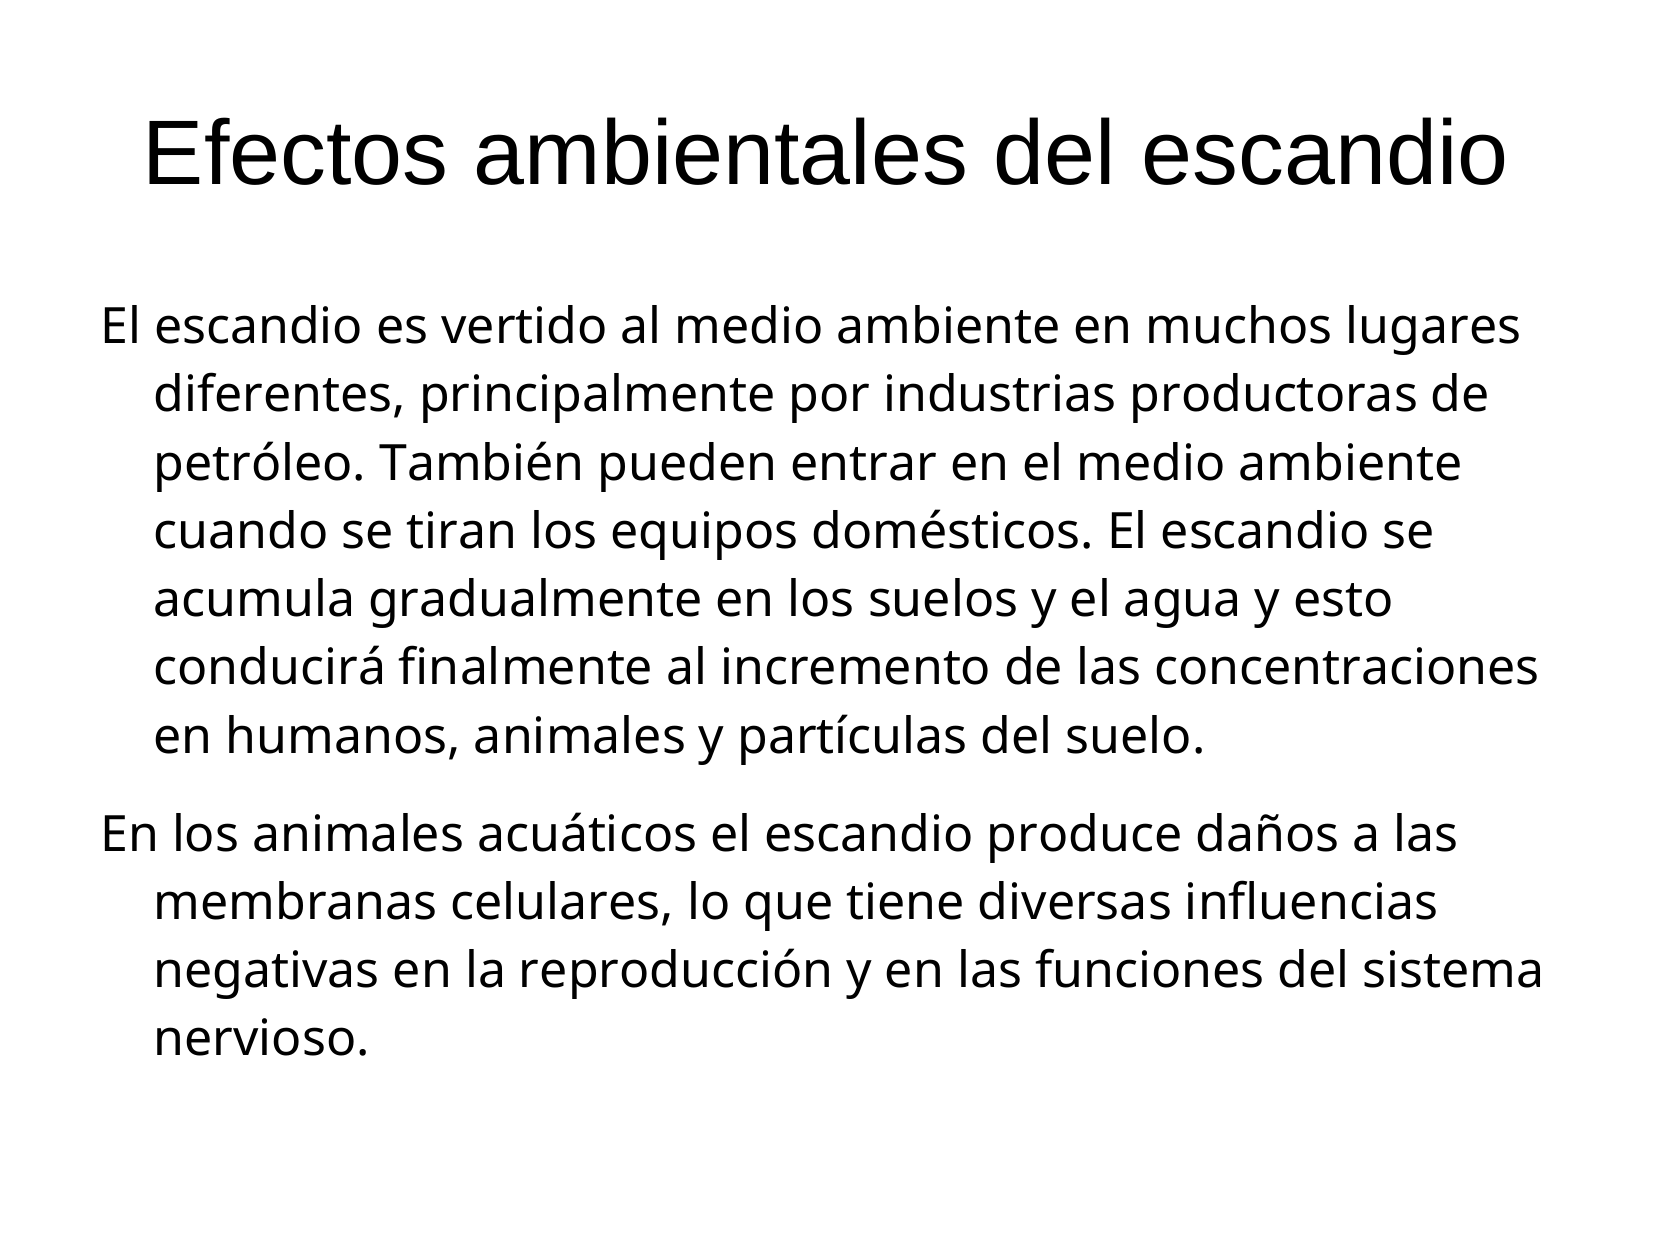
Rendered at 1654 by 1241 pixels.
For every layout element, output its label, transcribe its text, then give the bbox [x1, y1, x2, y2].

title Efectos ambientales del escandio [82, 49, 1571, 257]
list El escandio es vertido al medio ambiente en muchos lugares diferentes, principalmente por industrias productoras de petróleo. También pueden entrar en el medio ambiente cuando se tiran los equipos domésticos. El escandio se acumula gradualmente en los suelos y el agua y esto conducirá finalmente al incremento de las concentraciones en humanos, animales y partículas del suelo. En los animales acuáticos el escandio produce daños a las membranas celulares, lo que tiene diversas influencias negativas en la reproducción y en las funciones del sistema nervioso. [82, 290, 1571, 1109]
